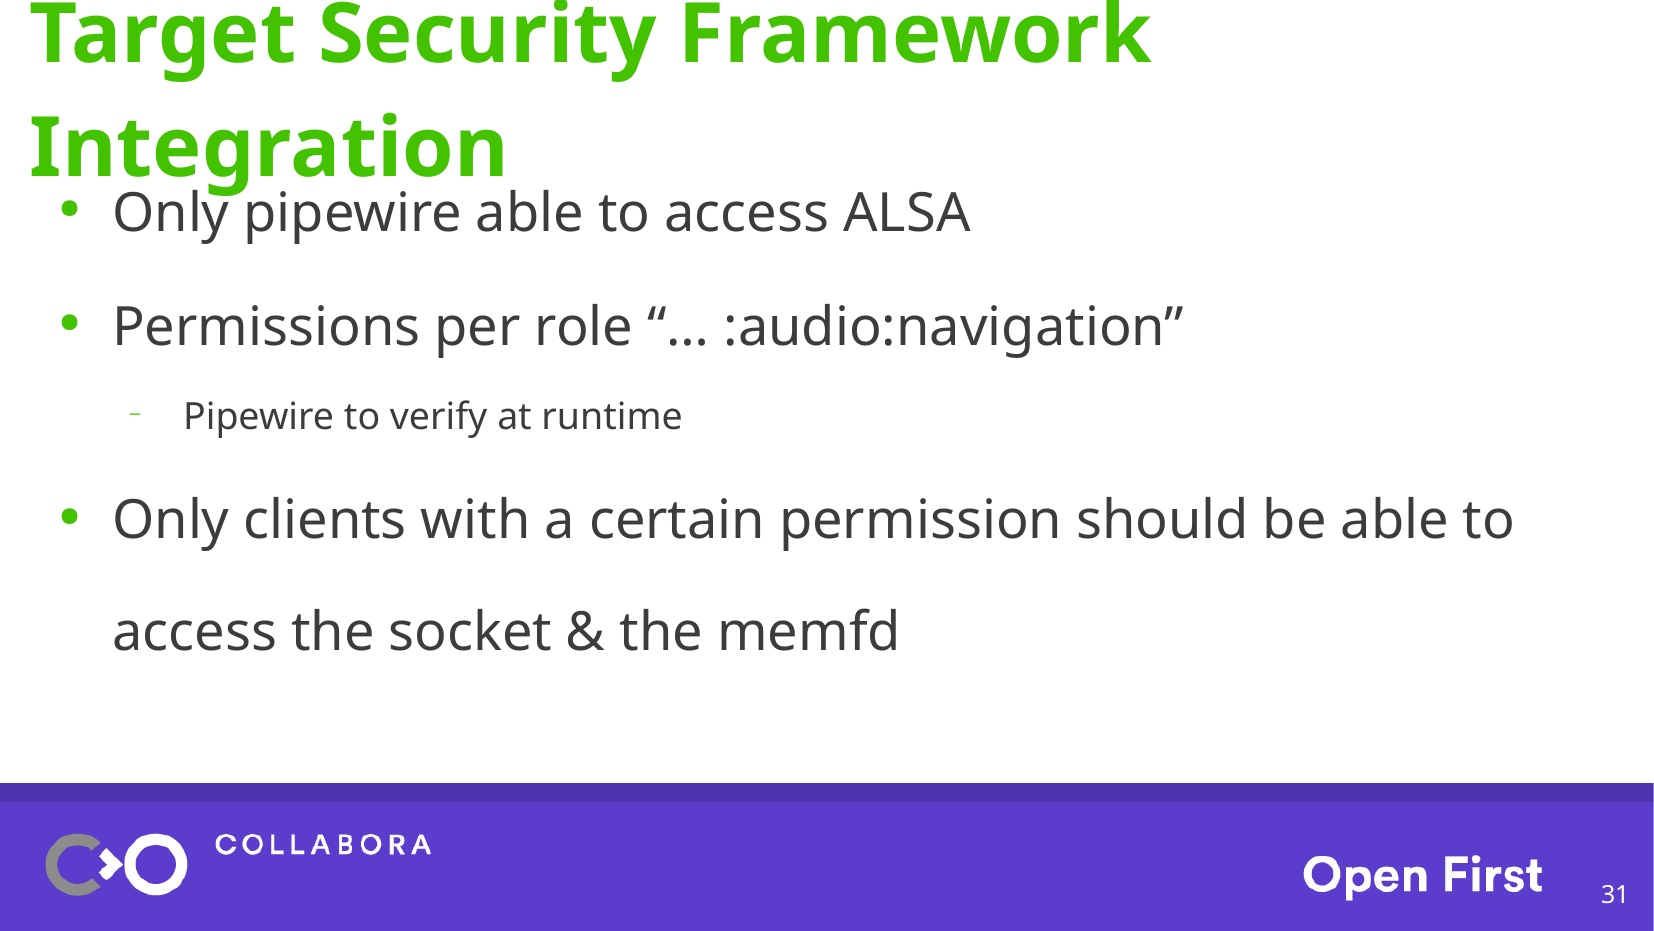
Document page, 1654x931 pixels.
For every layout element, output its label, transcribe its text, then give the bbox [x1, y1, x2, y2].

picture [0, 0, 1654, 931]
title Target Security Framework Integration [29, 28, 1603, 147]
list Only pipewire able to access ALSA Permissions per role “… :audio:navigation” Pipewire to verify at runtime Only clients with a certain permission should be able to access the socket & the memfd [41, 136, 1614, 780]
